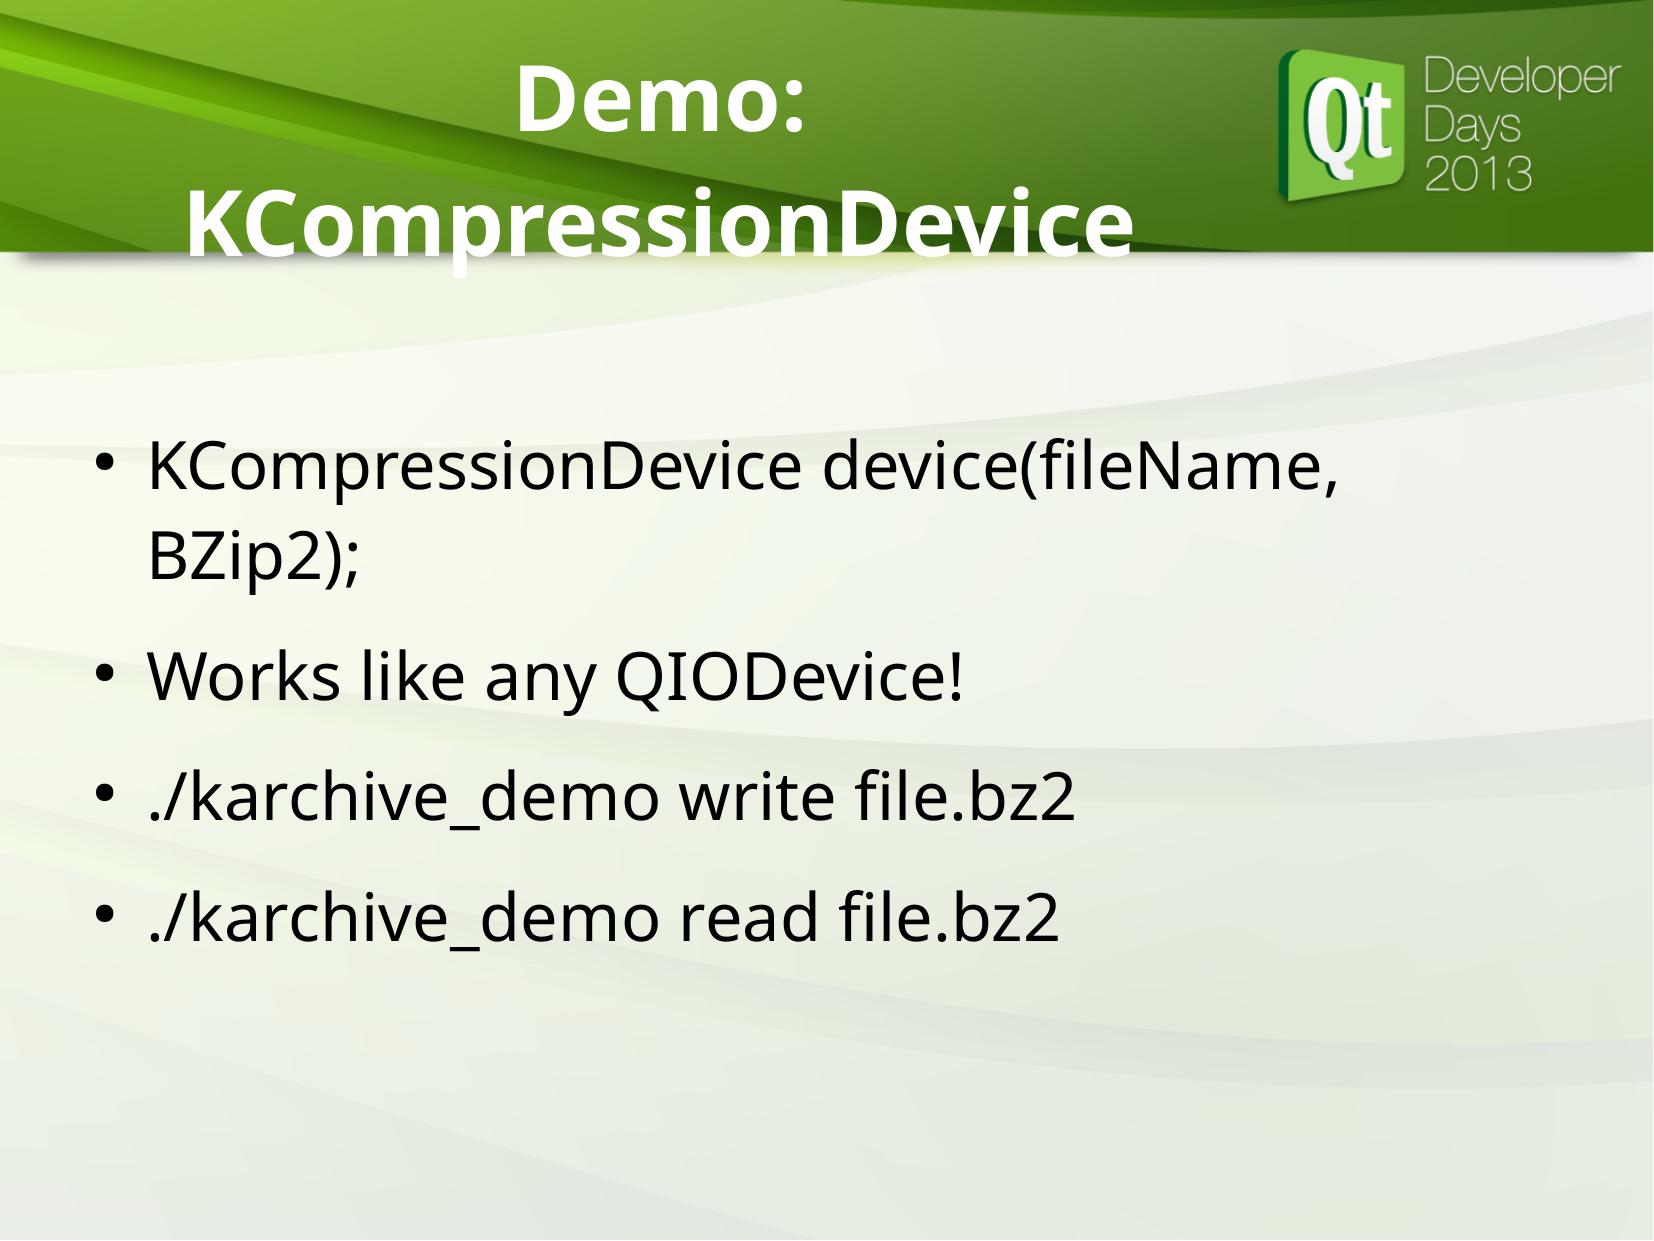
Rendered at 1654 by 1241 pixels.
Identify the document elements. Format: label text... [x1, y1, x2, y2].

list KCompressionDevice device(fileName, BZip2); Works like any QIODevice! ./karchive_demo write file.bz2 ./karchive_demo read file.bz2 [75, 297, 1576, 1017]
picture [0, 0, 1654, 1240]
title Demo: KCompressionDevice [45, 55, 1276, 263]
